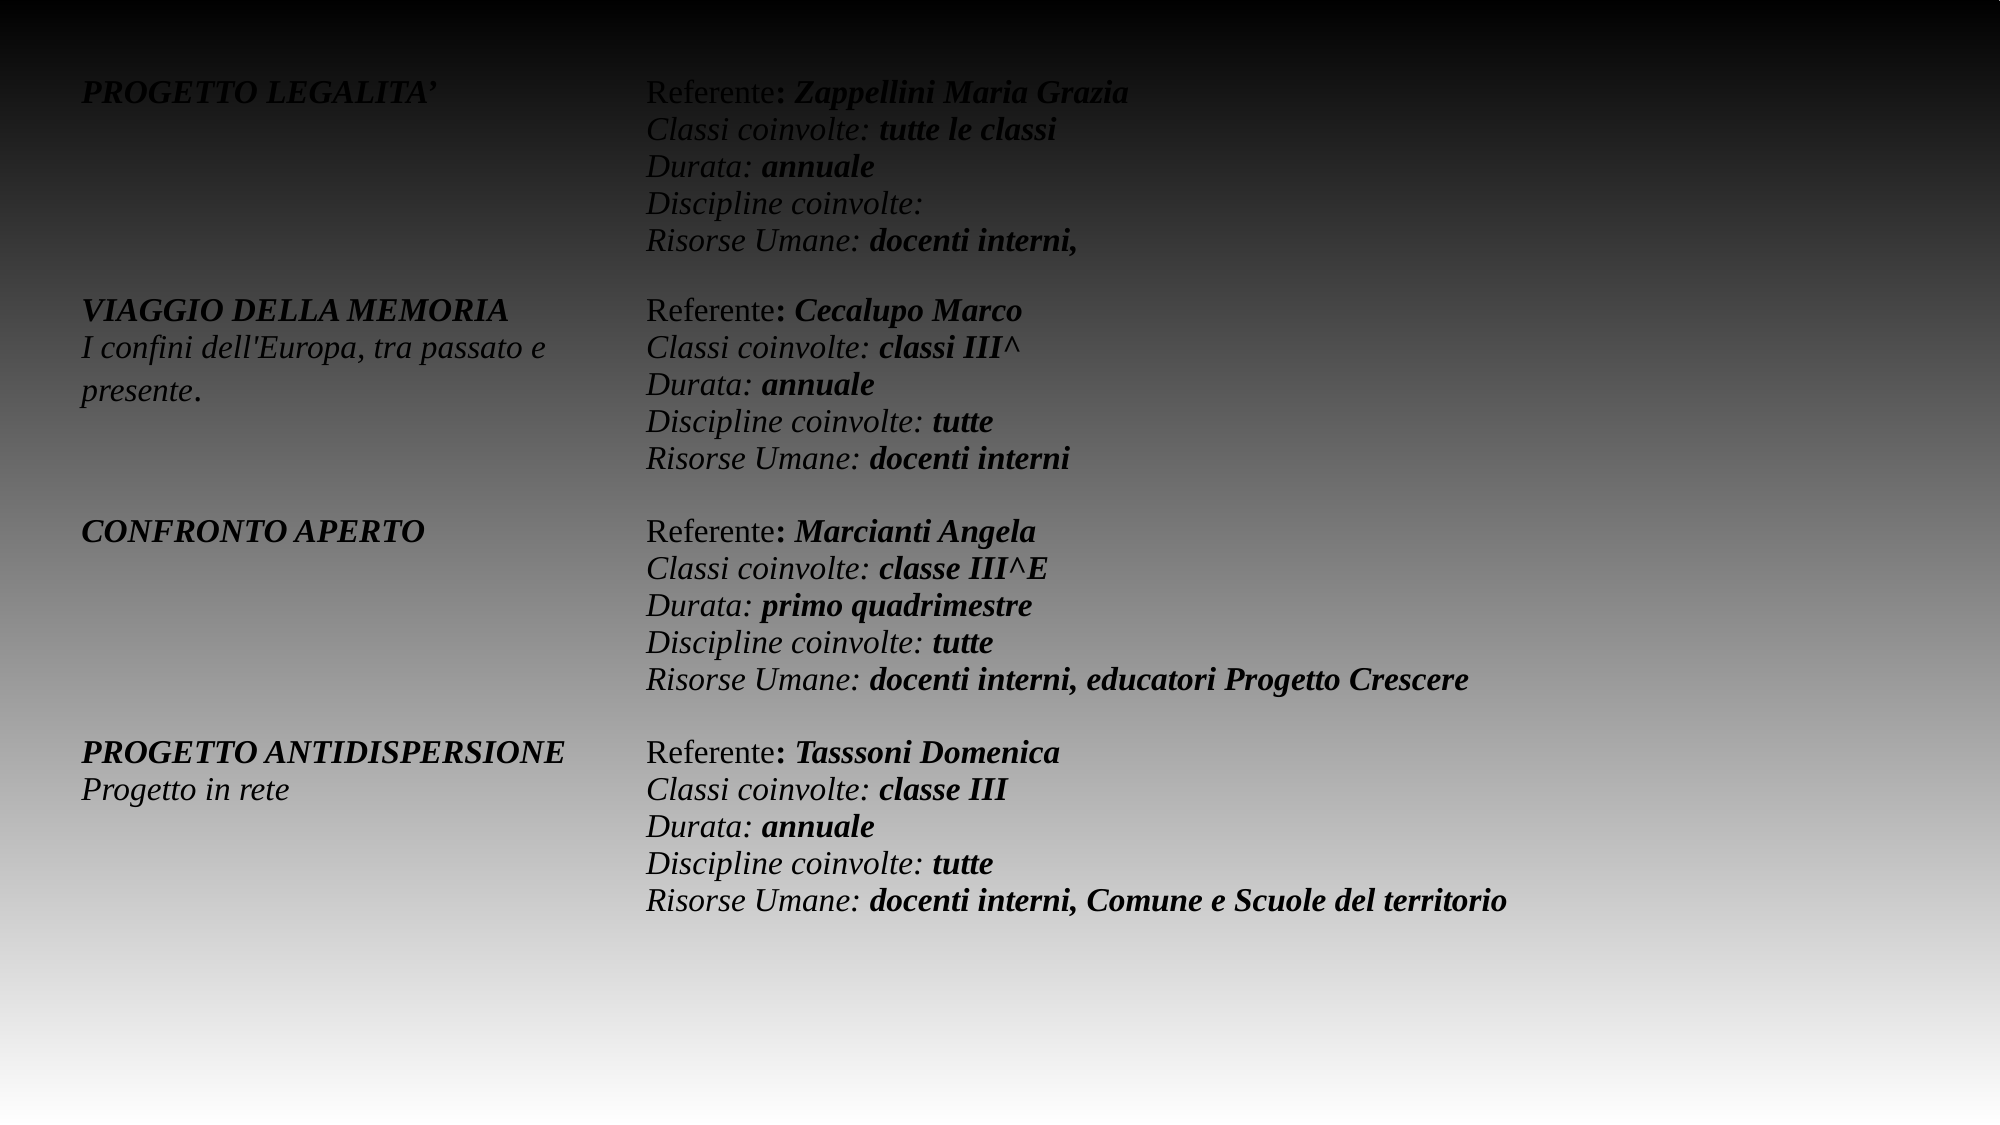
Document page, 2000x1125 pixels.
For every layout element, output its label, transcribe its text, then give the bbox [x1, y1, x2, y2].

table_cell PROGETTO ANTIDISPERSIONE Progetto in rete [67, 726, 631, 935]
table_cell VIAGGIO DELLA MEMORIA I confini dell'Europa, tra passato e presente. [67, 284, 631, 505]
table_header Referente: Zappellini Maria Grazia Classi coinvolte: tutte le classi Durata: annuale Discipline coinvolte: Risorse Umane: docenti interni, [631, 66, 1886, 284]
table_cell CONFRONTO APERTO [67, 505, 631, 726]
table_cell Referente: Marcianti Angela Classi coinvolte: classe III^E Durata: primo quadrimestre Discipline coinvolte: tutte Risorse Umane: docenti interni, educatori Progetto Crescere [631, 505, 1886, 726]
table_cell Referente: Cecalupo Marco Classi coinvolte: classi III^ Durata: annuale Discipline coinvolte: tutte Risorse Umane: docenti interni [631, 284, 1886, 505]
table_cell Referente: Tasssoni Domenica Classi coinvolte: classe III Durata: annuale Discipline coinvolte: tutte Risorse Umane: docenti interni, Comune e Scuole del territorio [631, 726, 1886, 935]
table_header PROGETTO LEGALITA’ [67, 66, 631, 284]
